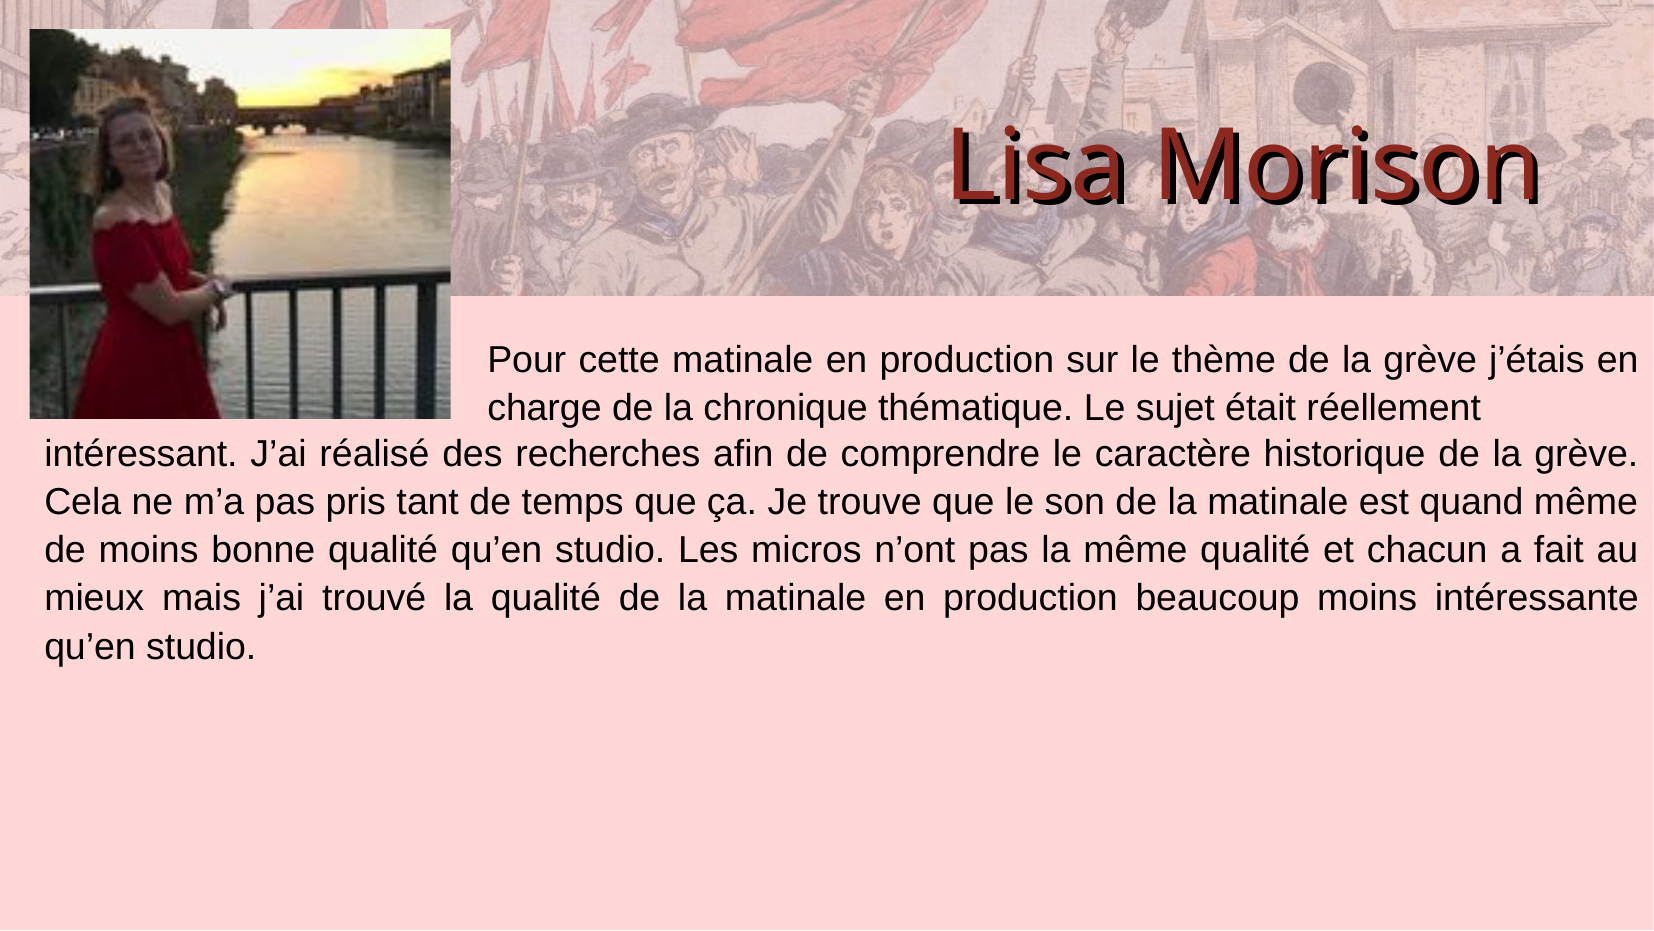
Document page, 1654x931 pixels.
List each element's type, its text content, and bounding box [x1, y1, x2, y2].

text_box Pour cette matinale en production sur le thème de la grève j’étais en charge de la chronique thématique. Le sujet était réellement [472, 324, 1654, 418]
text_box intéressant. J’ai réalisé des recherches afin de comprendre le caractère historique de la grève. Cela ne m’a pas pris tant de temps que ça. Je trouve que le son de la matinale est quand même de moins bonne qualité qu’en studio. Les micros n’ont pas la même qualité et chacun a fait au mieux mais j’ai trouvé la qualité de la matinale en production beaucoup moins intéressante qu’en studio. [29, 418, 1654, 931]
picture [0, 0, 1654, 419]
text_box Lisa Morison [856, 75, 1630, 246]
